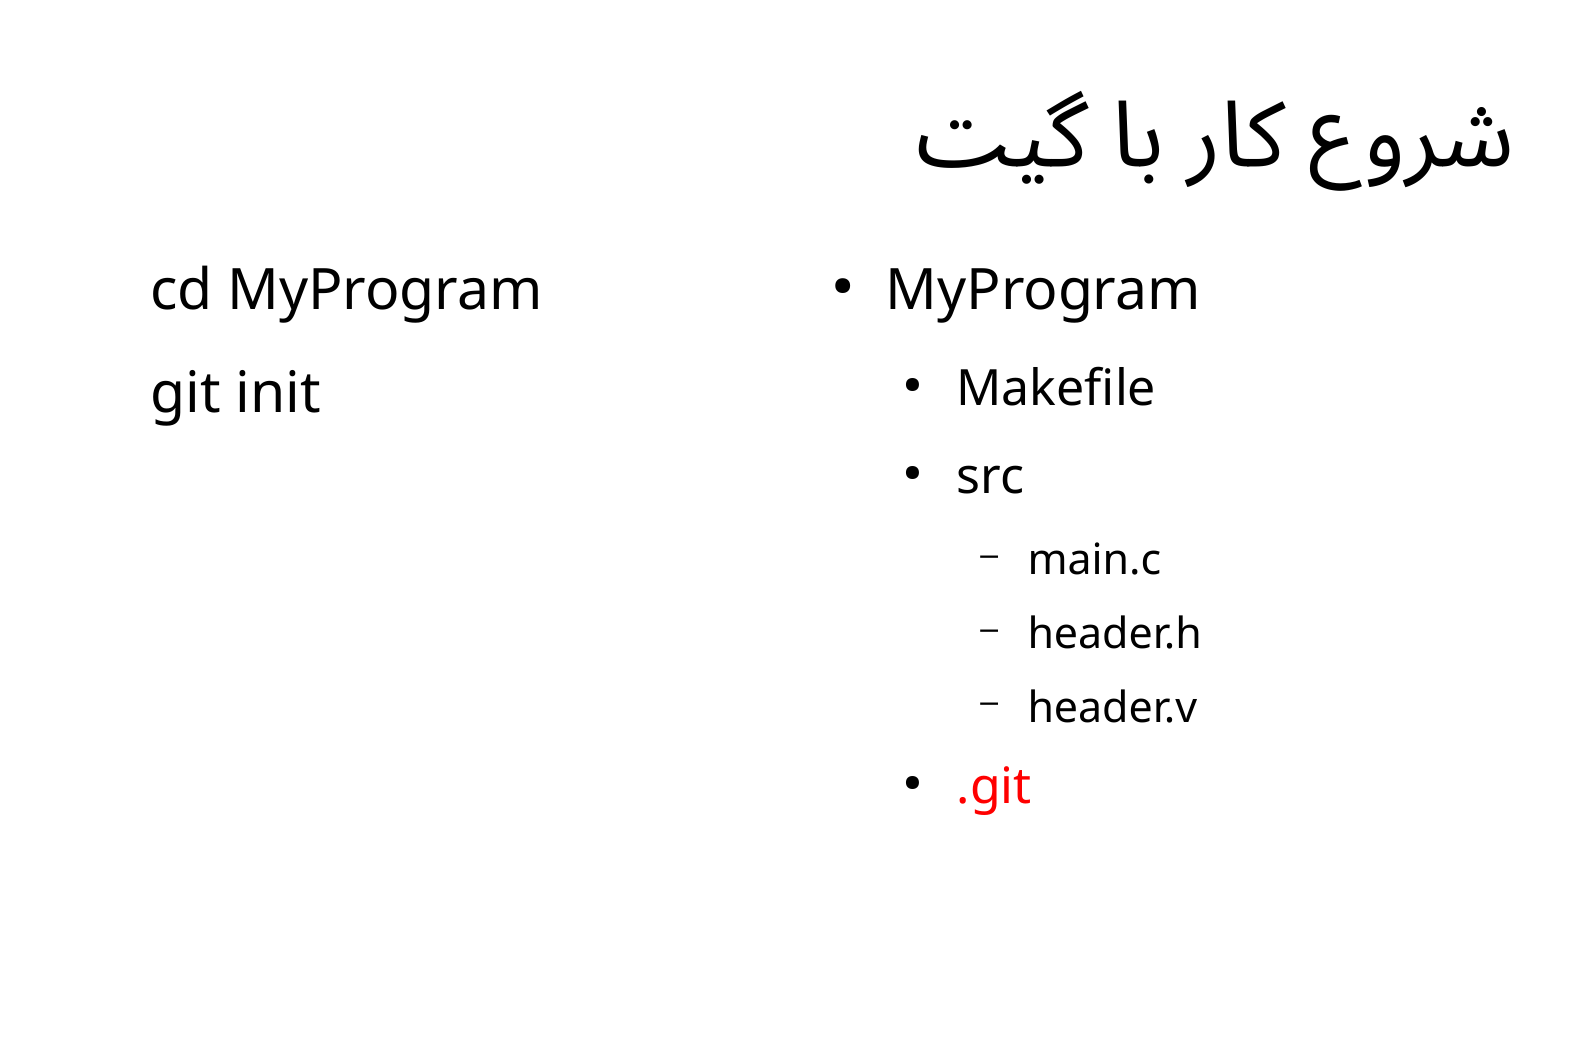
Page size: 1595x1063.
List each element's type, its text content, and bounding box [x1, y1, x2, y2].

list cd MyProgram git init [79, 248, 780, 951]
title شروع کار با گیت [79, 42, 1515, 220]
list MyProgram Makefile src main.c header.h header.v .git [814, 248, 1516, 951]
